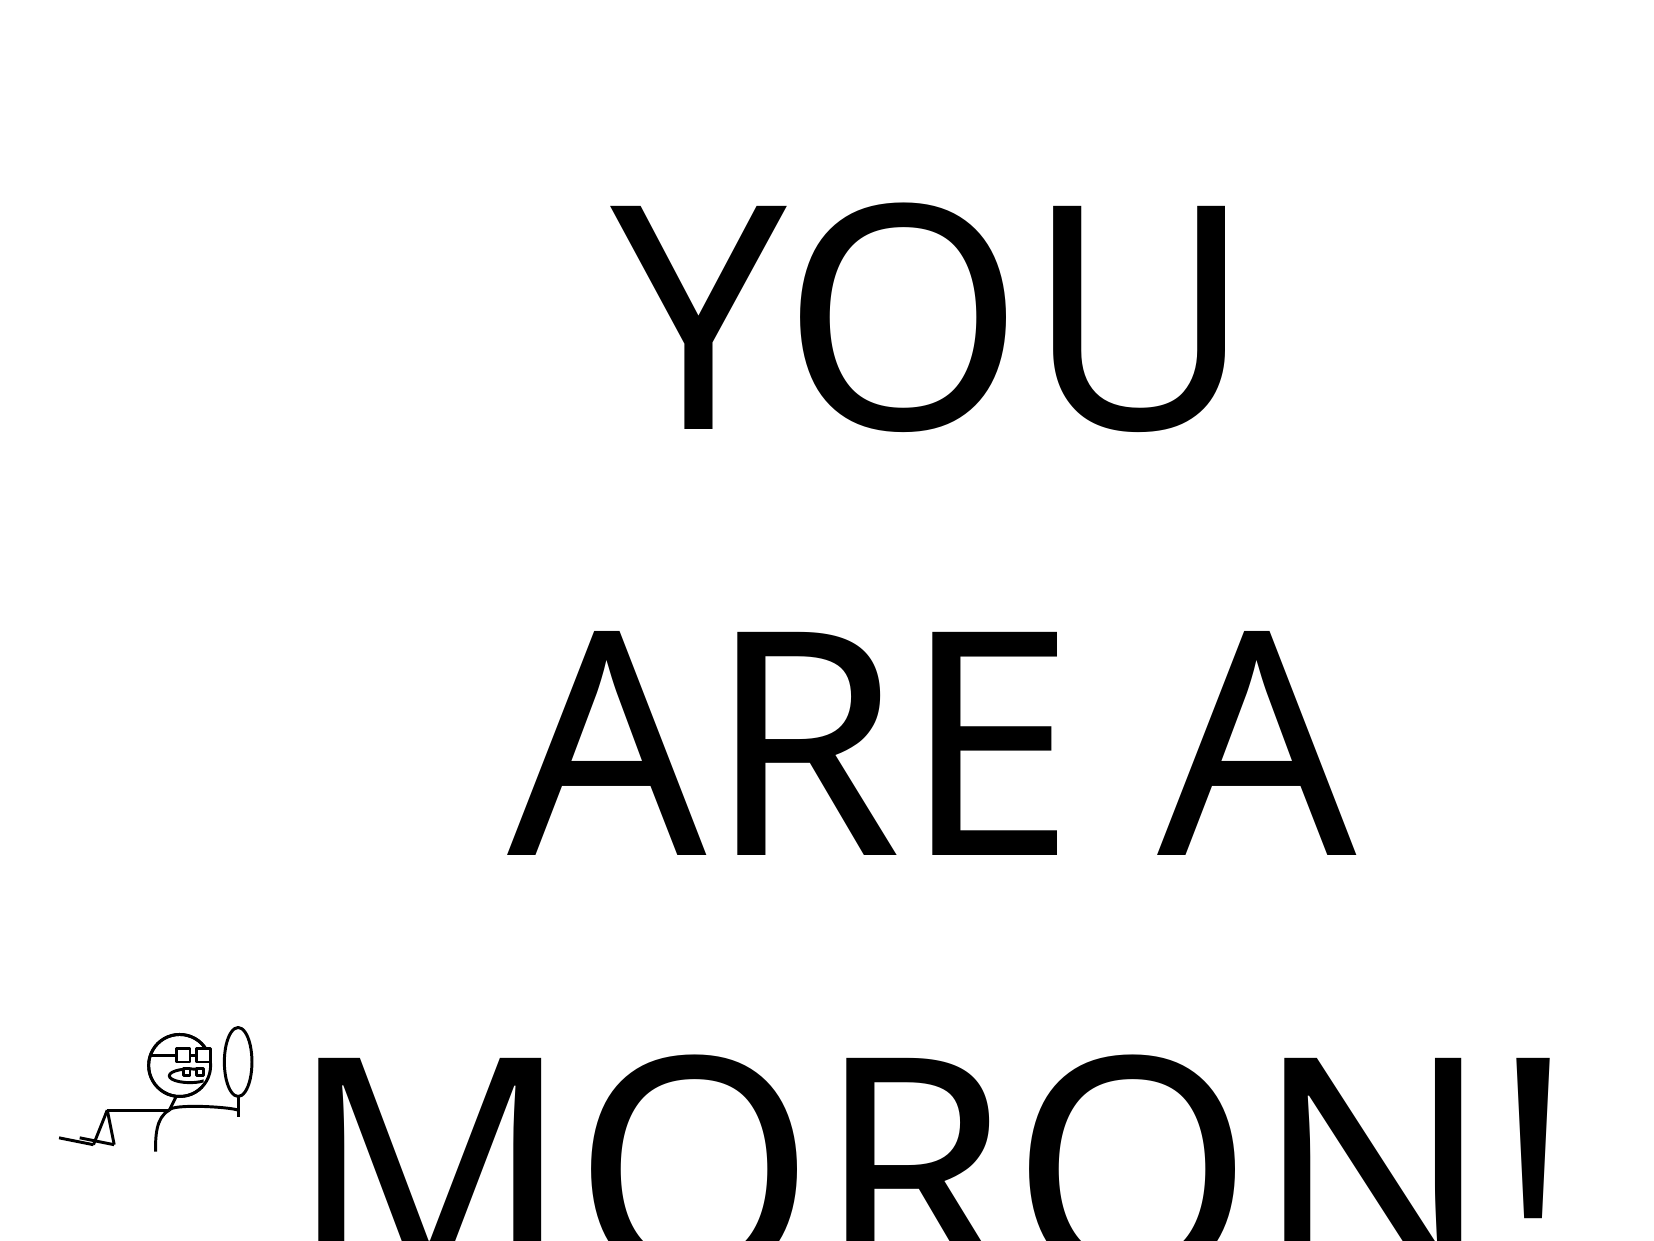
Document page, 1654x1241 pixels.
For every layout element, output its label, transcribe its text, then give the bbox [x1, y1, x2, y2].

text_box YOU ARE A MORON! [273, 88, 1447, 1155]
text_box [203, 1027, 252, 1097]
text_box [151, 1036, 211, 1094]
